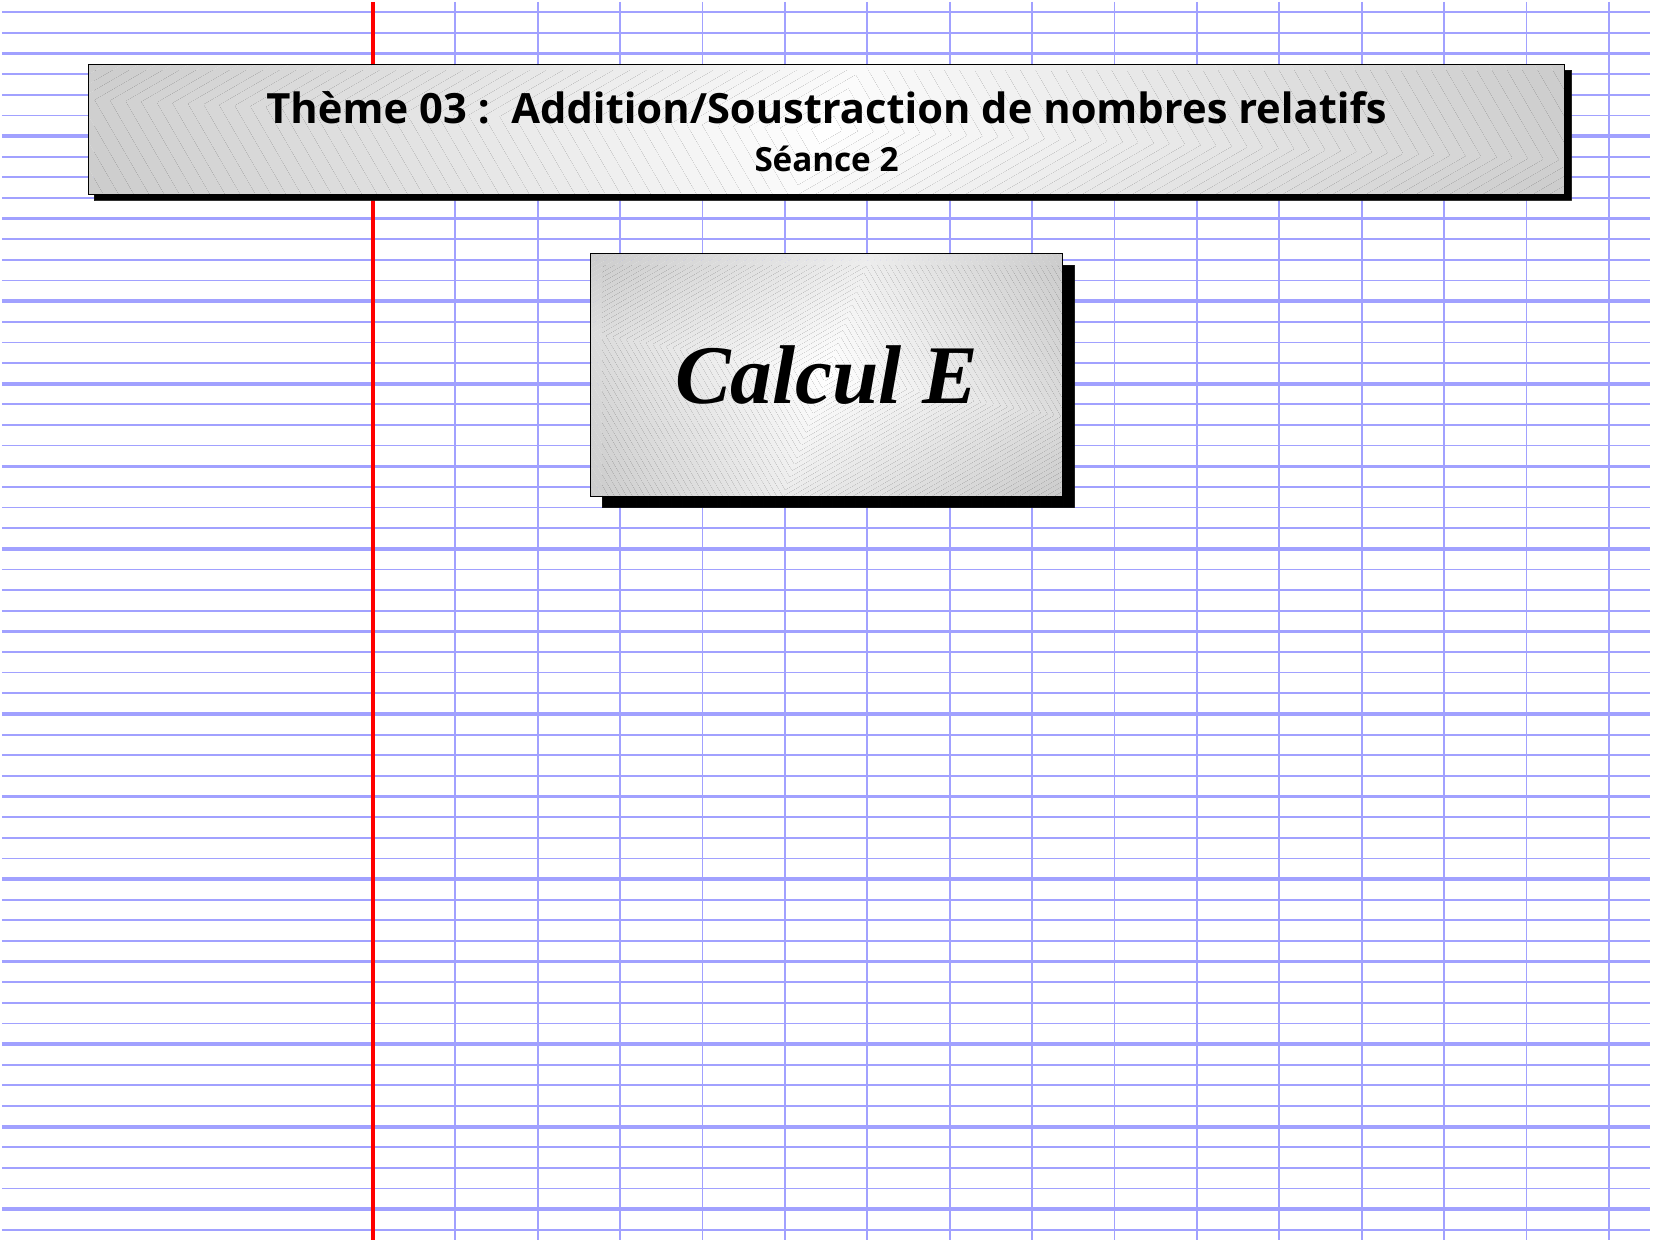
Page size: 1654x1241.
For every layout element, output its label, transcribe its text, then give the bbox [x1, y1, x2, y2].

text_box Calcul E [590, 253, 1063, 497]
picture [0, 0, 1654, 1241]
text_box Thème 03 : Addition/Soustraction de nombres relatifs Séance 2 [88, 64, 1565, 195]
